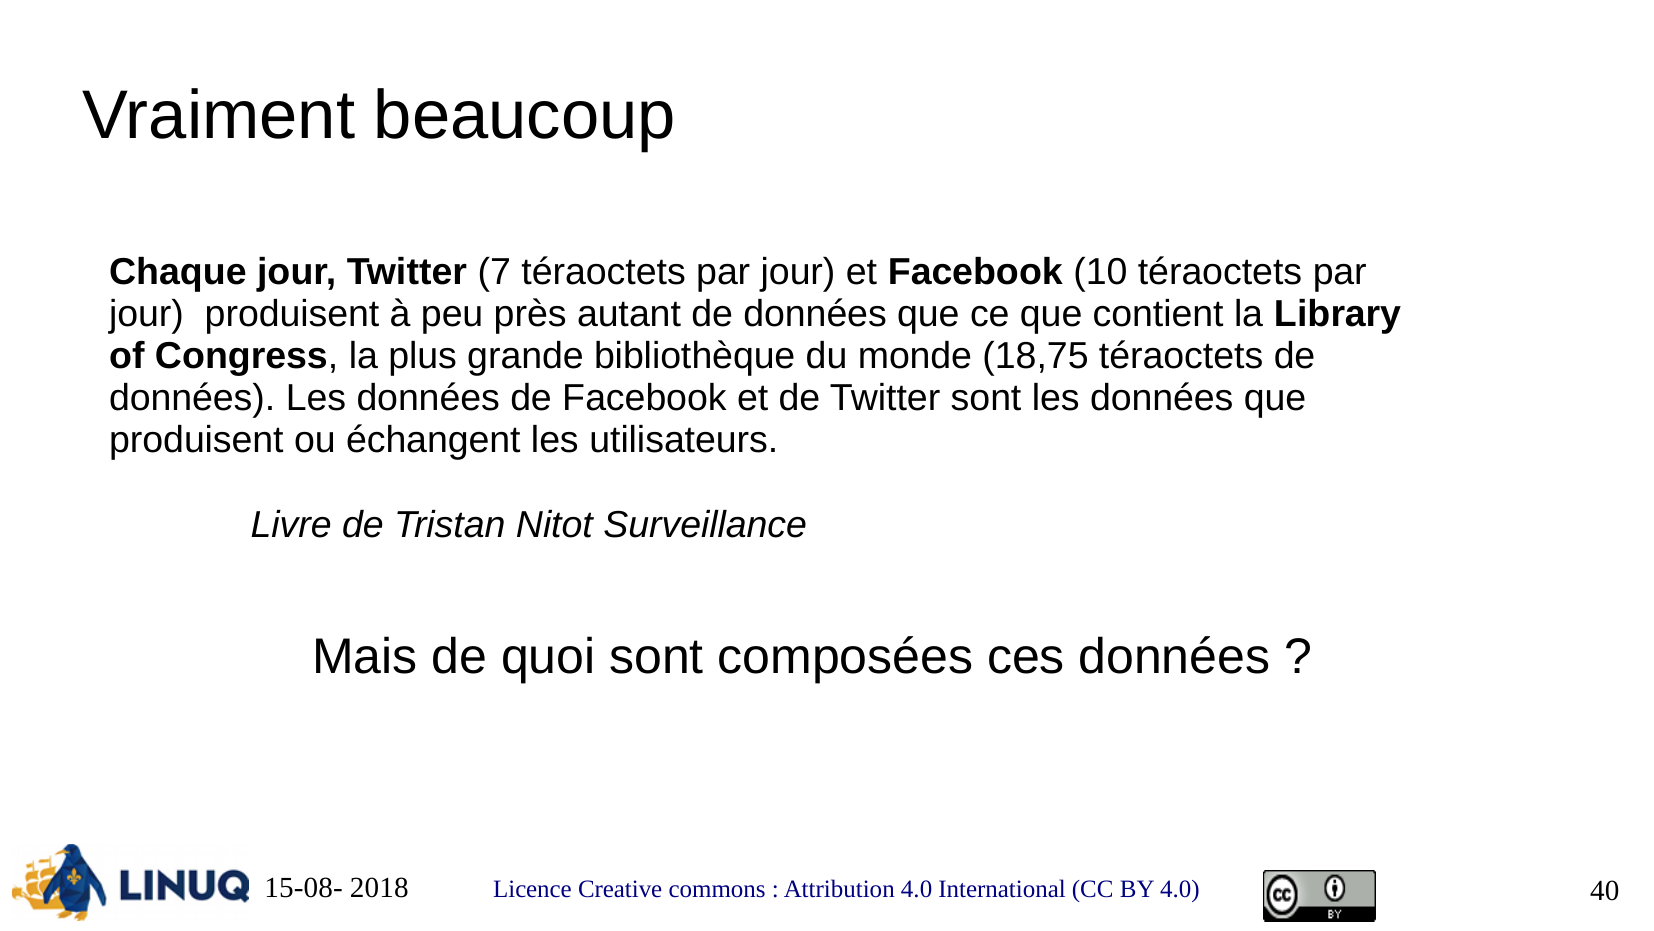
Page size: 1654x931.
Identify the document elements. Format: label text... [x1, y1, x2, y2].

picture [1263, 870, 1376, 922]
text_box Chaque jour, Twitter (7 téraoctets par jour) et Facebook (10 téraoctets par jour) produisent à peu près autant de données que ce que contient la Library of Congress, la plus grande bibliothèque du monde (18,75 téraoctets de données). Les données de Facebook et de Twitter sont les données que produisent ou échangent les utilisateurs. [94, 200, 1441, 756]
title Vraiment beaucoup [82, 37, 1571, 193]
text_box Livre de Tristan Nitot Surveillance [235, 496, 823, 553]
picture [11, 844, 249, 921]
text_box Mais de quoi sont composées ces données ? [312, 617, 1447, 695]
